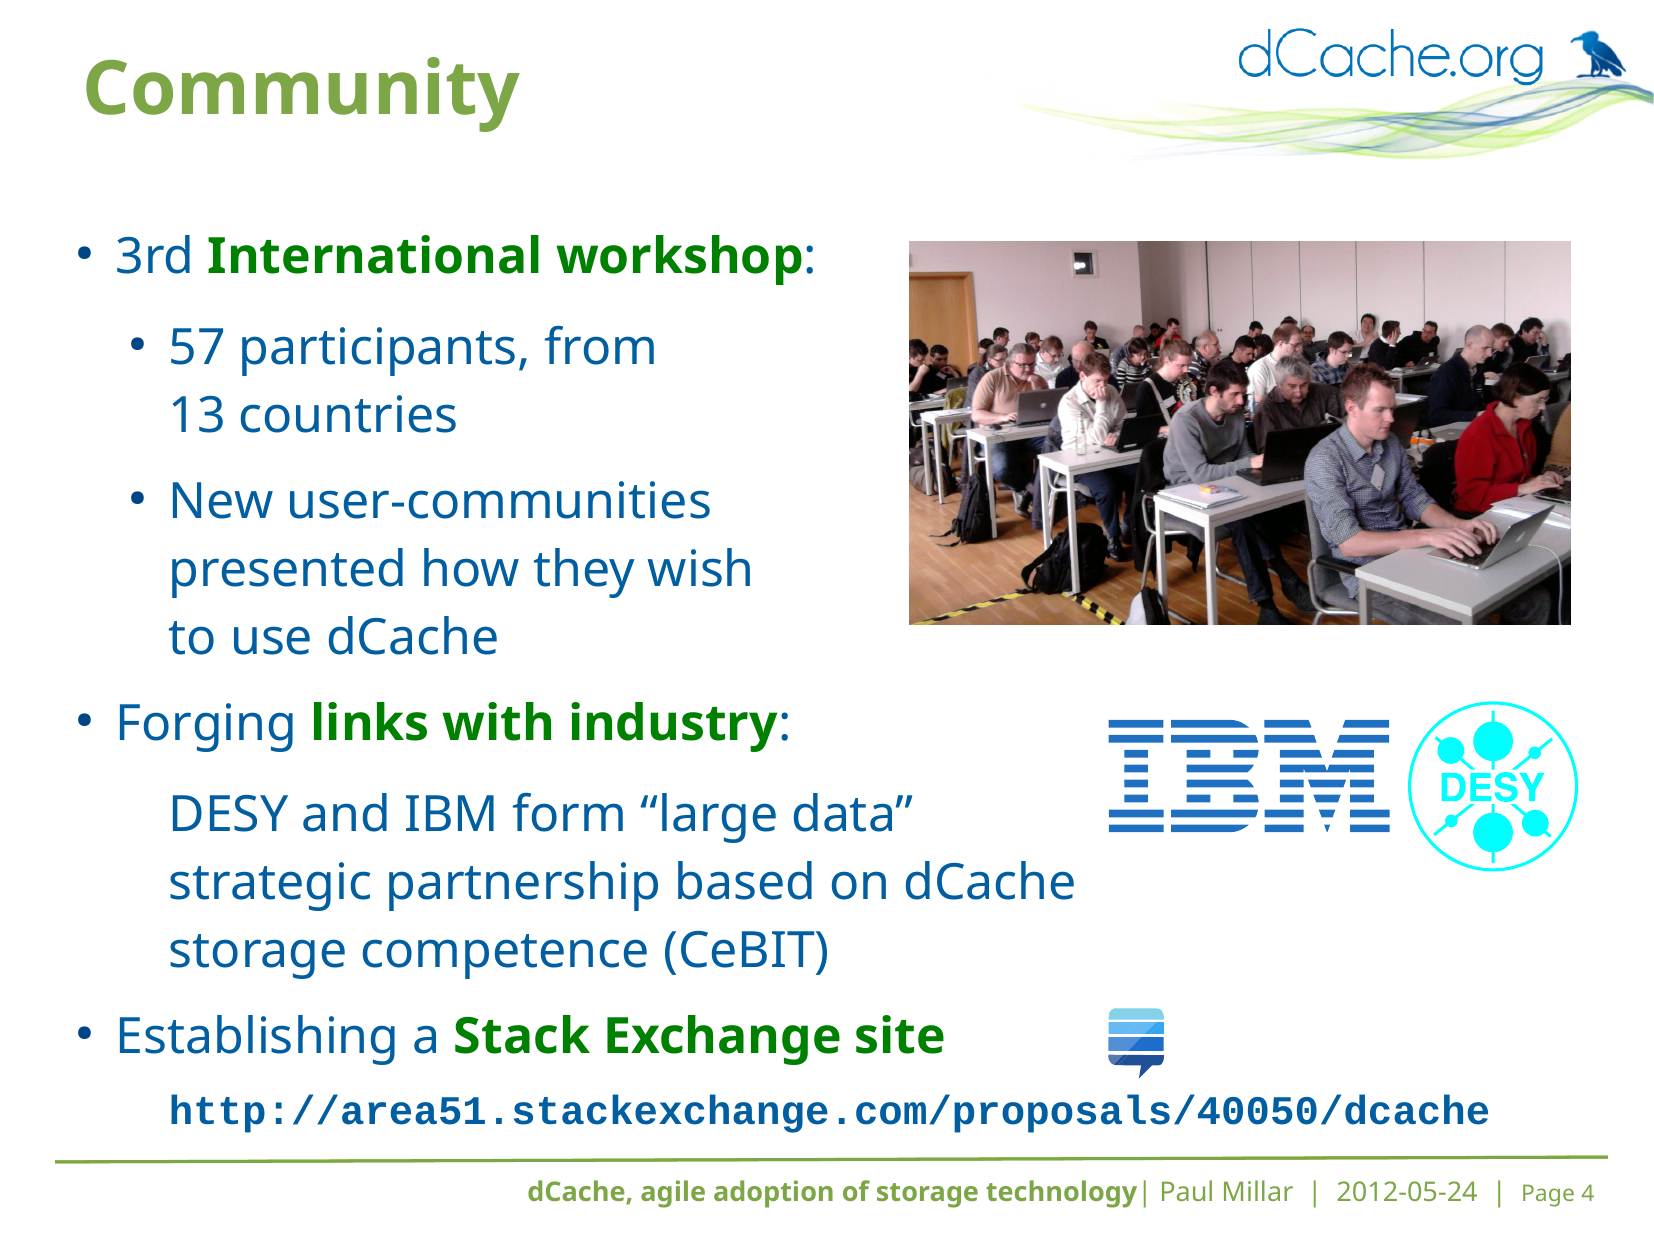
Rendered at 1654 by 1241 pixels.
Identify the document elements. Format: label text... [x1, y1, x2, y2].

picture [1108, 719, 1390, 833]
title Community [82, 37, 1605, 134]
picture [1398, 692, 1588, 881]
picture [956, 16, 1654, 169]
list 3rd International workshop: 57 participants, from 13 countries New user-communities presented how they wish to use dCache Forging links with industry: DESY and IBM form “large data” strategic partnership based on dCache storage competence (CeBIT) Establishing a Stack Exchange site http://area51.stackexchange.com/proposals/40050/dcache [62, 220, 1601, 1143]
picture [1095, 1003, 1177, 1085]
picture [909, 241, 1571, 625]
